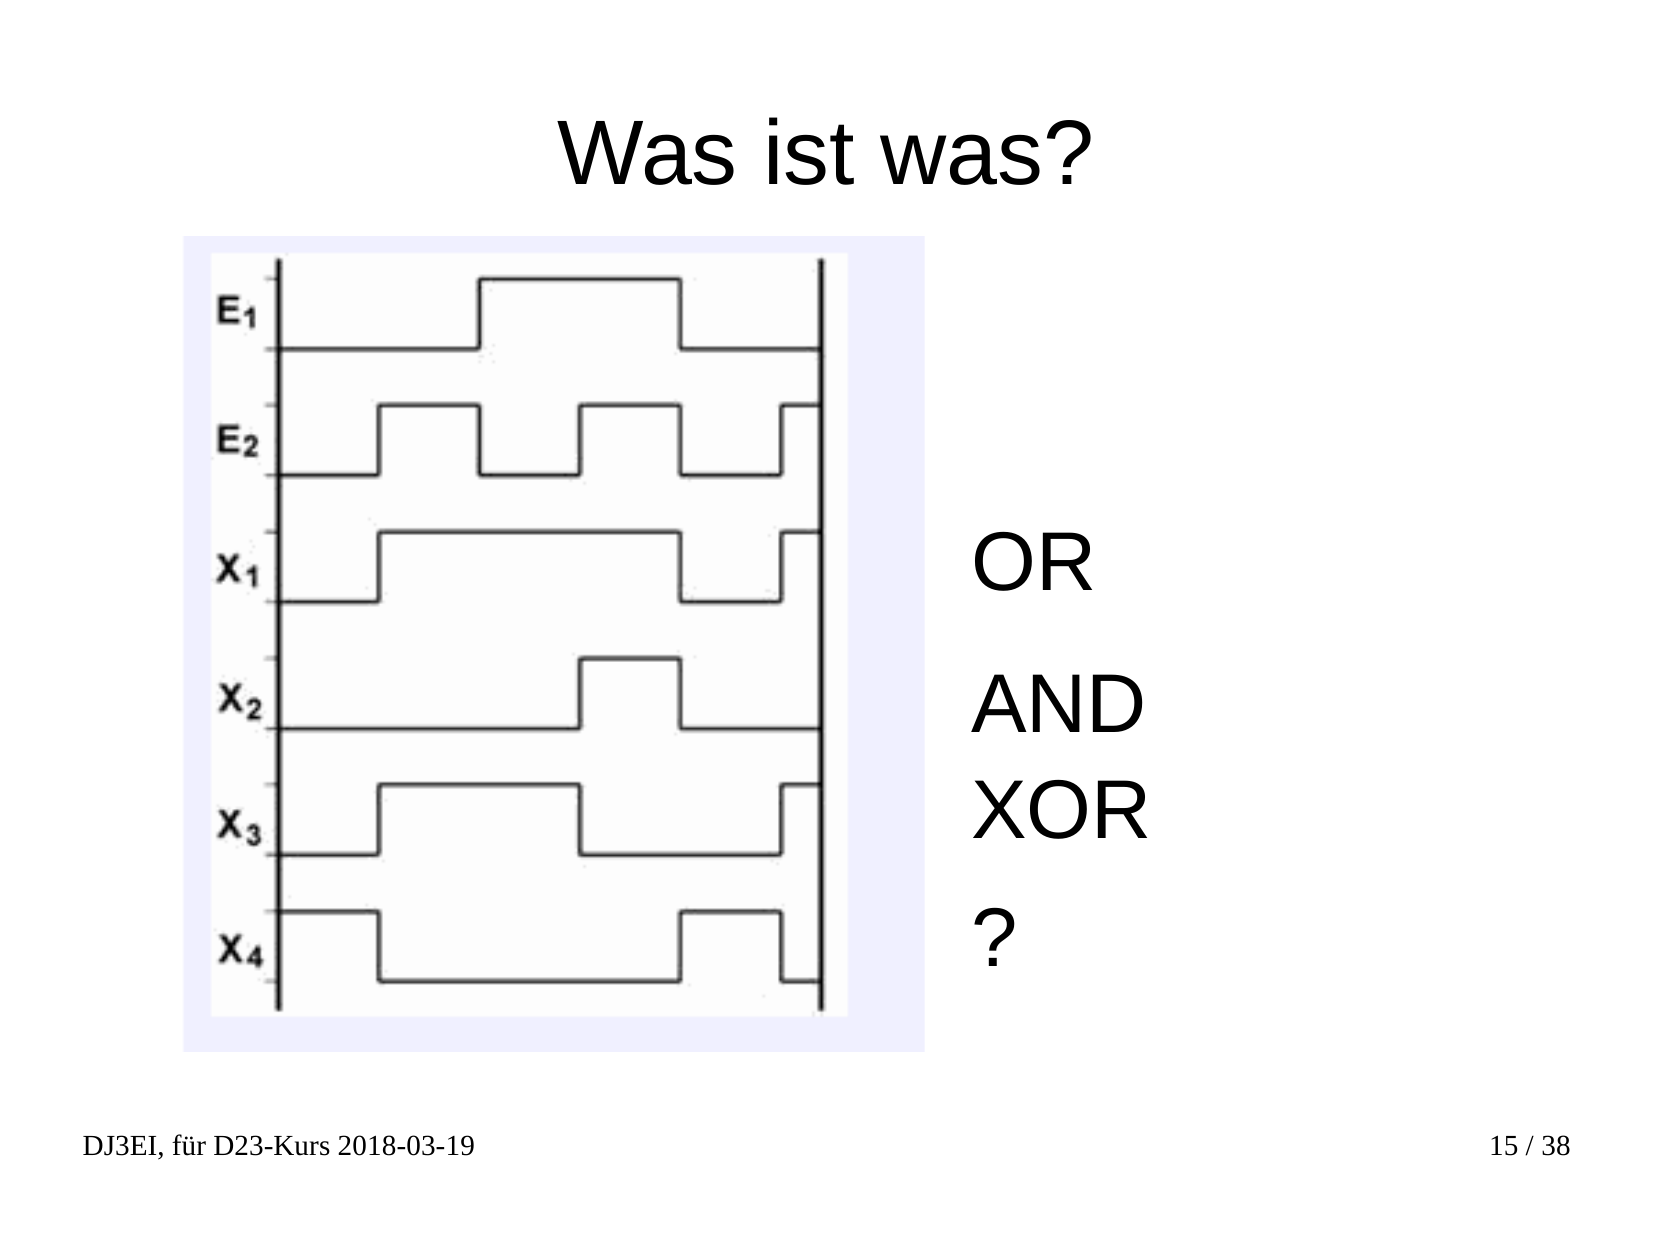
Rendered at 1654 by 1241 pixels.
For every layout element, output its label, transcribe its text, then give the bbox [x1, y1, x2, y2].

picture [165, 236, 925, 1052]
title Was ist was? [82, 49, 1571, 257]
text_box AND [956, 709, 1264, 755]
text_box OR [956, 507, 1323, 709]
text_box XOR [956, 755, 1264, 875]
text_box ? [956, 884, 1028, 993]
